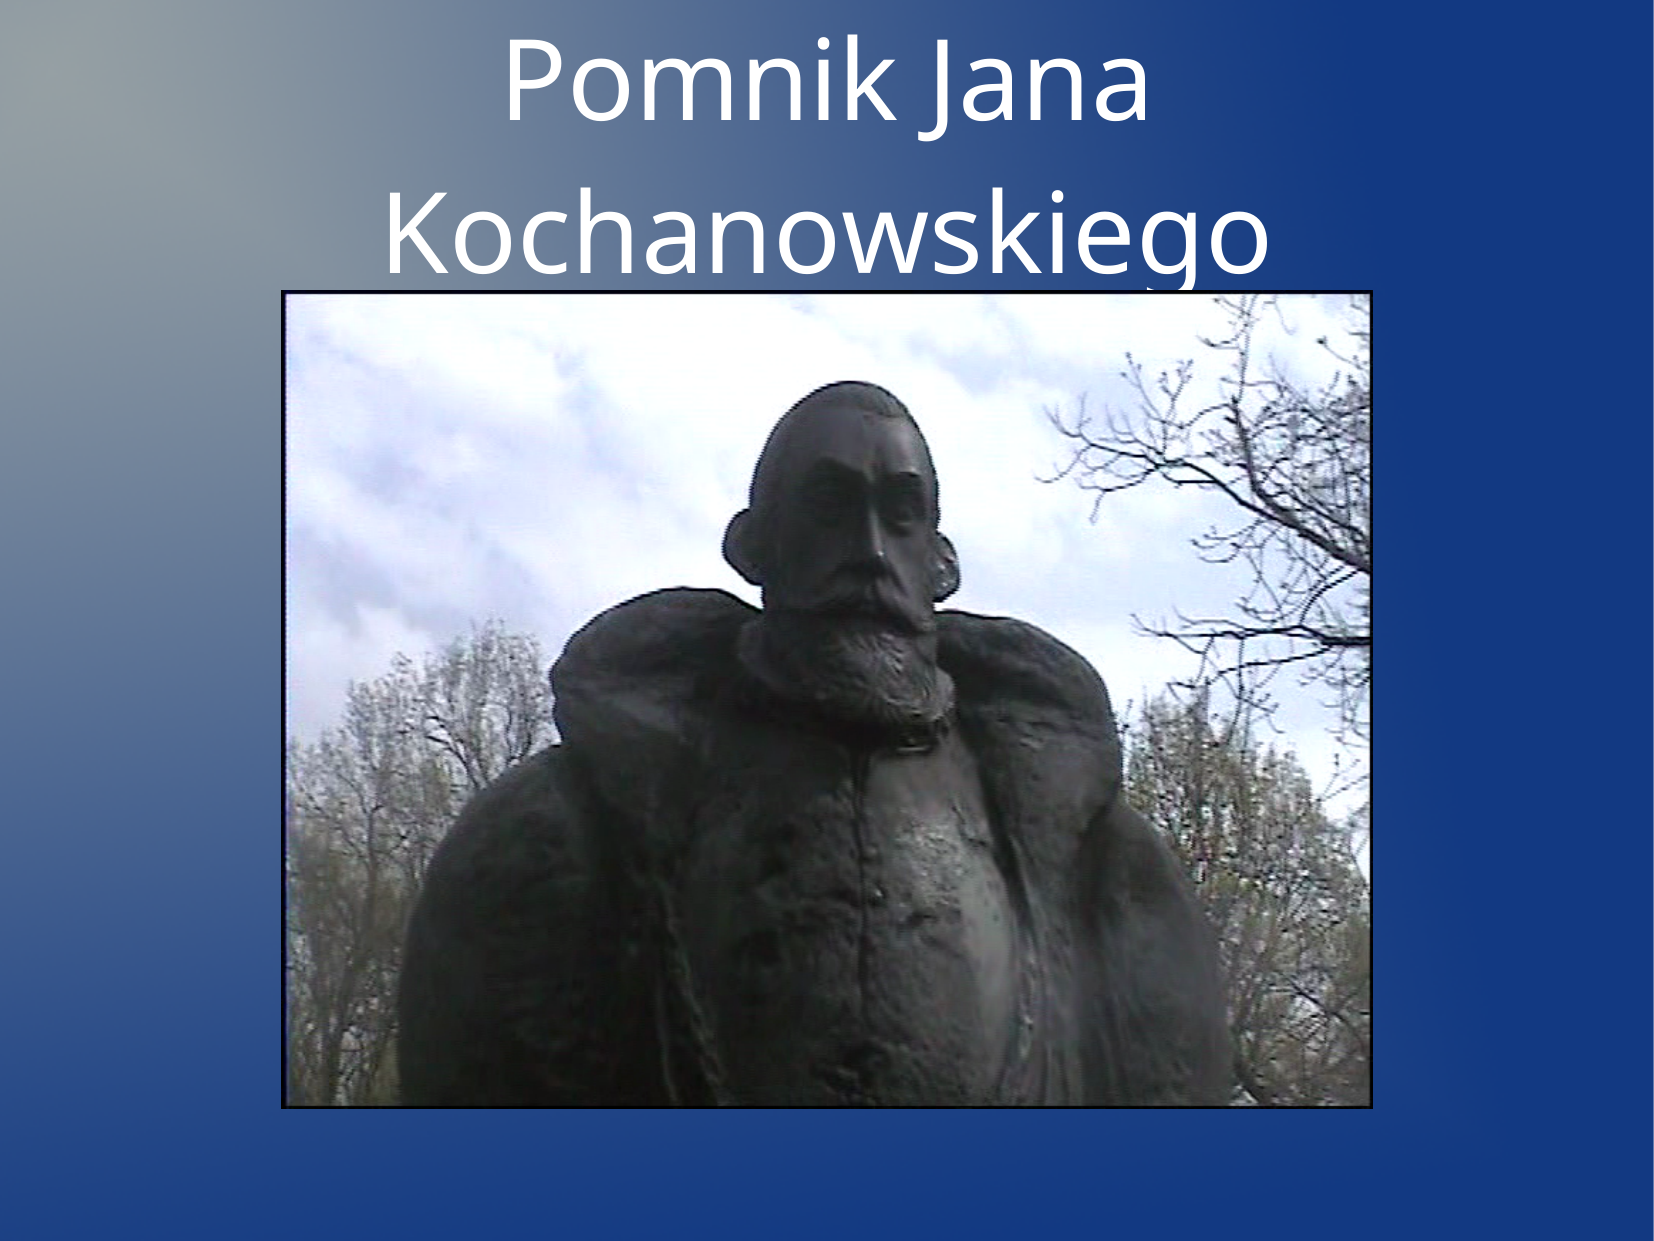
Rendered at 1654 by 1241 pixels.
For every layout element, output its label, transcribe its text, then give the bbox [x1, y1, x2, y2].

picture [0, 0, 1654, 1241]
title Pomnik Jana Kochanowskiego [82, 49, 1571, 257]
